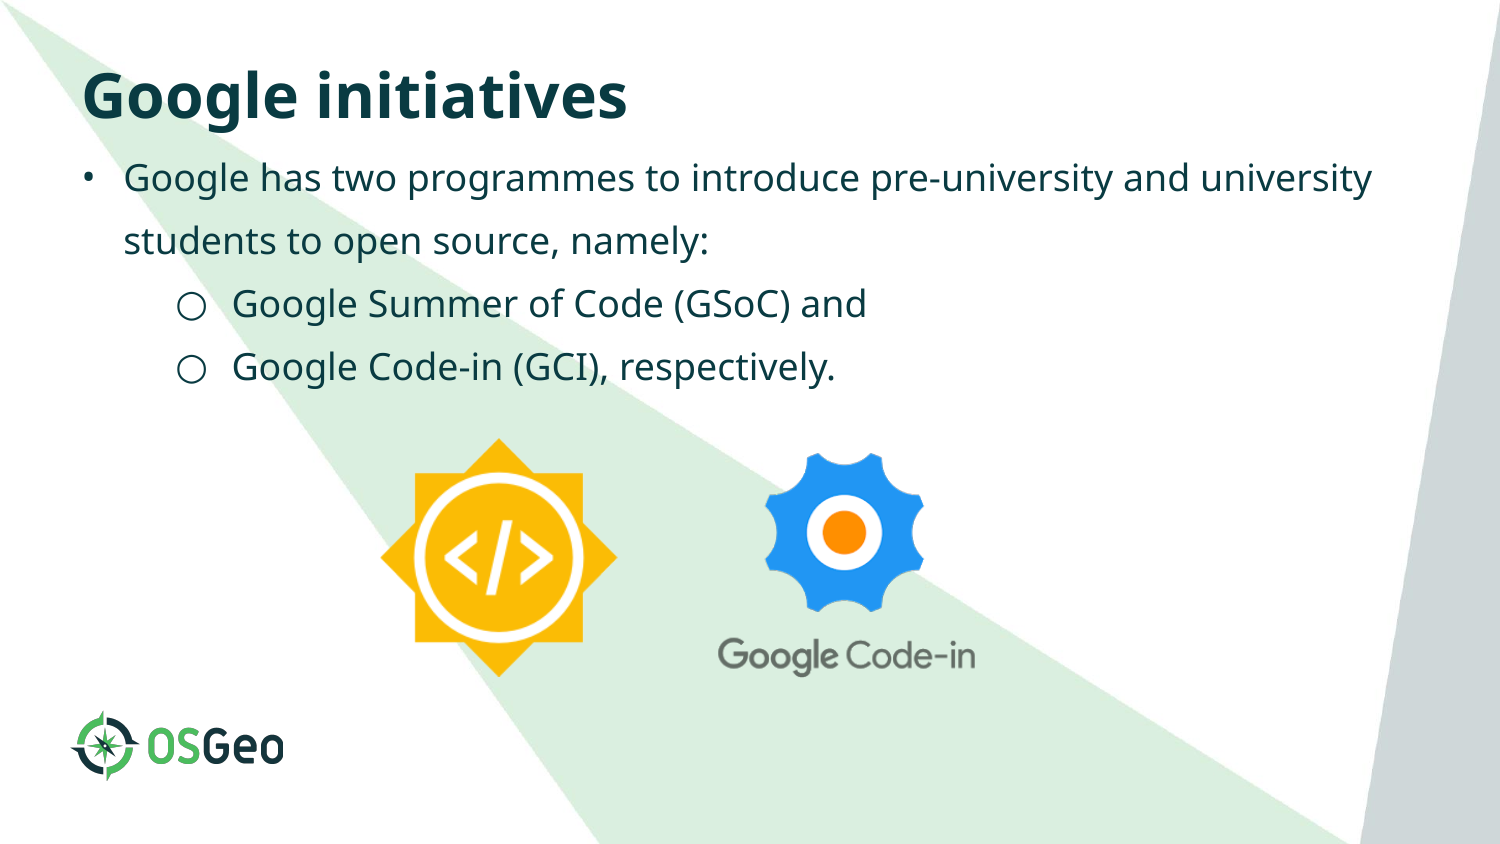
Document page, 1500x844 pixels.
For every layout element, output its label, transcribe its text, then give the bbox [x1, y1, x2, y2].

text_box Google has two programmes to introduce pre-university and university students to open source, namely: Google Summer of Code (GSoC) and Google Code-in (GCI), respectively. [70, 130, 1405, 698]
picture [0, 0, 1500, 844]
title Google initiatives [70, 13, 1196, 130]
